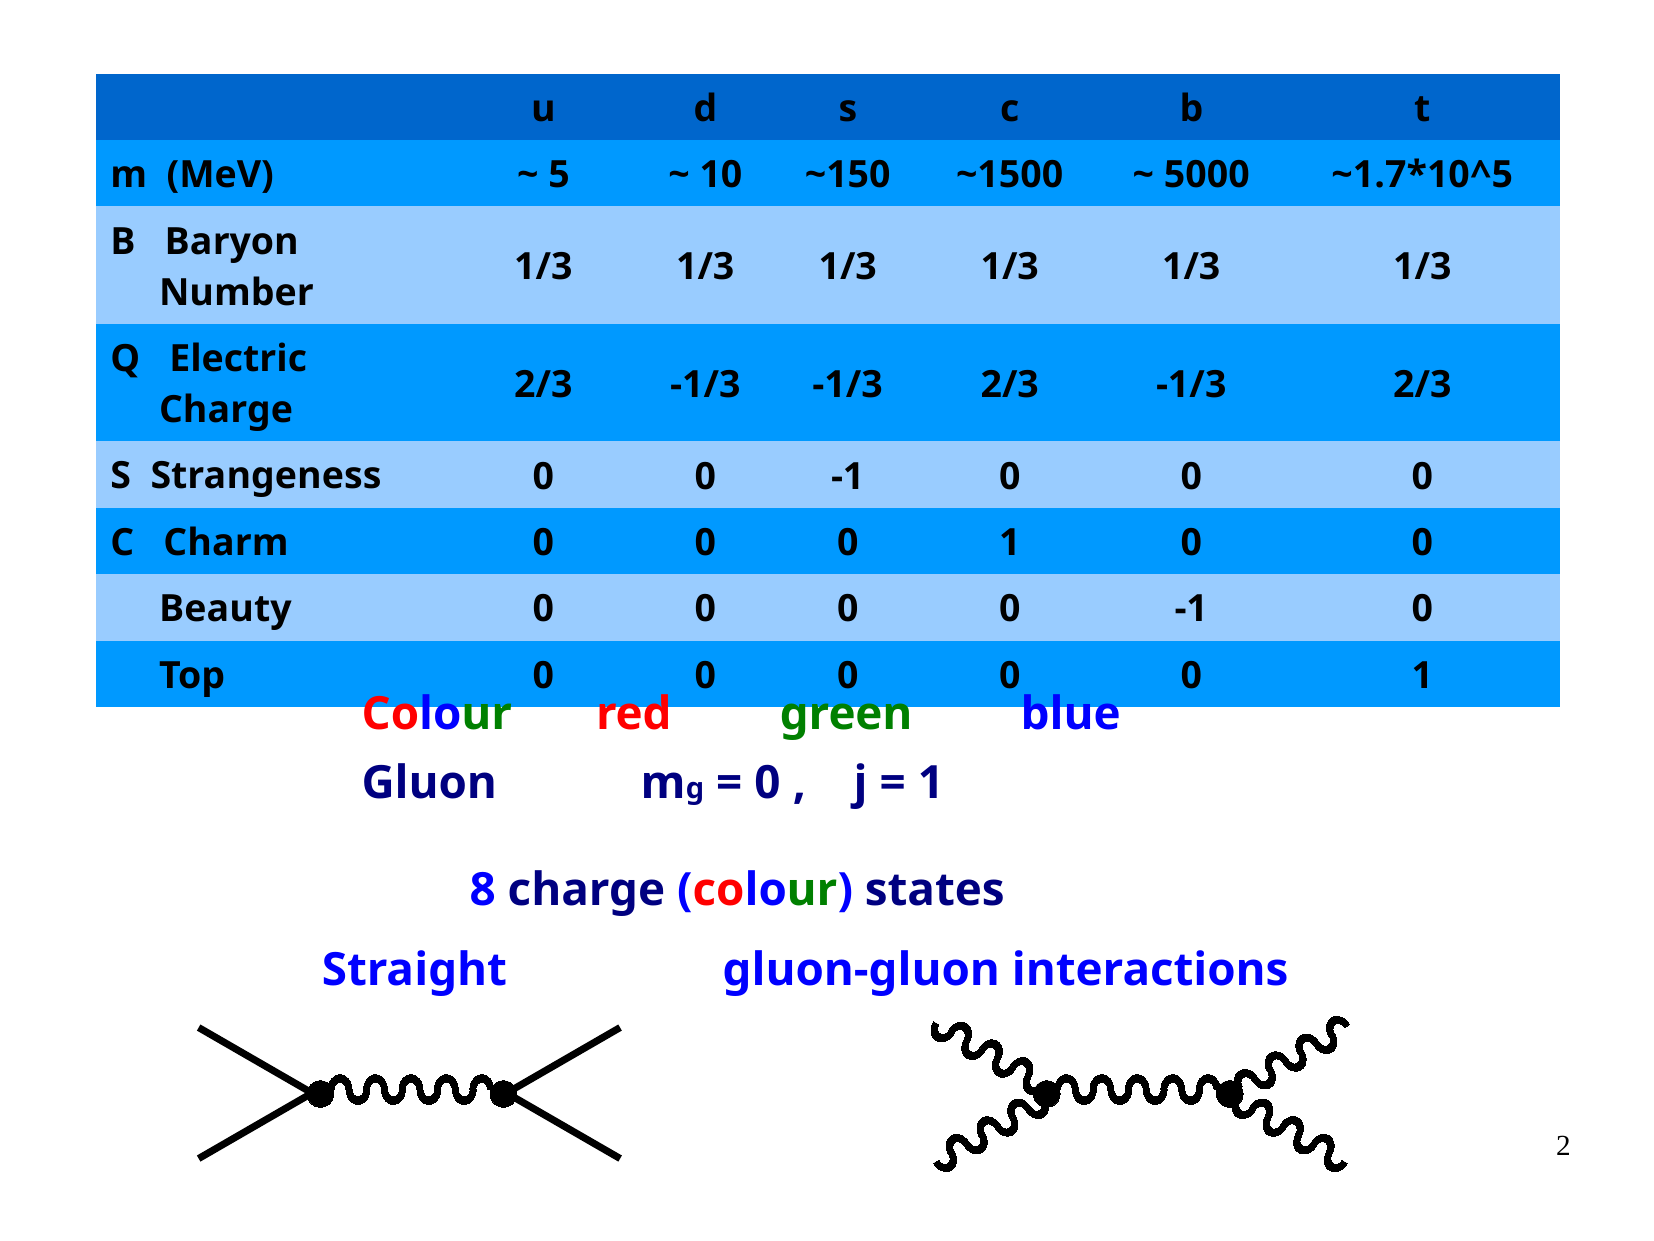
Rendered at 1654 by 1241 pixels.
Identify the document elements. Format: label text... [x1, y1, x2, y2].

table_cell 2/3 [1284, 324, 1560, 441]
text_box [931, 1016, 1350, 1172]
table_cell -1 [1098, 574, 1284, 641]
text_box Colour red green blue Gluon mg = 0 , j = 1 [346, 673, 1282, 805]
table_cell 0 [1284, 508, 1560, 574]
table_cell 0 [921, 641, 1098, 673]
table_cell Beauty [96, 574, 451, 641]
table_cell 0 [701, 665, 708, 673]
table_cell 0 [774, 641, 921, 673]
table_cell 1/3 [1284, 206, 1560, 324]
table_cell 0 [921, 574, 1098, 641]
table_cell 1/3 [1098, 206, 1284, 324]
table_cell 2/3 [921, 324, 1098, 441]
table_cell -1/3 [636, 324, 774, 441]
table_header s [774, 74, 921, 140]
table_cell 0 [636, 574, 774, 641]
table_cell C Charm [96, 508, 451, 574]
table_cell 0 [774, 508, 921, 574]
table_header d [636, 74, 774, 140]
table_cell ~ 5 [451, 140, 636, 206]
table_cell 0 [774, 574, 921, 641]
table_cell 0 [1098, 641, 1284, 707]
table_cell 1/3 [636, 206, 774, 324]
table_header c [921, 74, 1098, 140]
table_cell 0 [1284, 441, 1560, 508]
table_cell ~ 5000 [1098, 140, 1284, 206]
table_cell ~1500 [921, 140, 1098, 206]
table_cell -1/3 [774, 324, 921, 441]
table_cell 2/3 [451, 324, 636, 441]
text_box 8 charge (colour) states Straight gluon-gluon interactions [307, 849, 1462, 993]
table_cell S Strangeness [96, 441, 451, 508]
table_cell 1/3 [451, 206, 636, 324]
table_cell 0 [1006, 665, 1013, 673]
table_cell Q Electric Charge [96, 324, 451, 441]
table_cell 0 [636, 641, 774, 673]
table_header t [1284, 74, 1560, 140]
table_cell 0 [1187, 665, 1194, 673]
table_cell 0 [636, 441, 774, 508]
table_header b [1098, 74, 1284, 140]
table_cell 0 [921, 441, 1098, 508]
table_cell B Baryon Number [96, 206, 451, 324]
table_cell 1 [1284, 641, 1560, 707]
table_cell 1/3 [774, 206, 921, 324]
table_cell 0 [451, 508, 636, 574]
table_cell ~150 [774, 140, 921, 206]
table_cell 0 [451, 574, 636, 641]
table_cell 0 [1284, 574, 1560, 641]
table_cell Top [96, 641, 451, 707]
table_cell 0 [451, 641, 636, 673]
table_cell 0 [539, 665, 546, 673]
table_cell 0 [1098, 441, 1284, 508]
text_box [308, 1074, 517, 1108]
table_cell 1/3 [921, 206, 1098, 324]
table_header [96, 74, 451, 140]
table_header u [451, 74, 636, 140]
table_cell 0 [451, 441, 636, 508]
table_cell ~ 10 [636, 140, 774, 206]
table_cell 1 [921, 508, 1098, 574]
table_cell 0 [636, 508, 774, 574]
table_cell m (MeV) [96, 140, 451, 206]
table_cell ~1.7*10^5 [1284, 140, 1560, 206]
table_cell -1/3 [1098, 324, 1284, 441]
table_cell 0 [844, 665, 851, 673]
table_cell -1 [774, 441, 921, 508]
table_cell 0 [1098, 508, 1284, 574]
